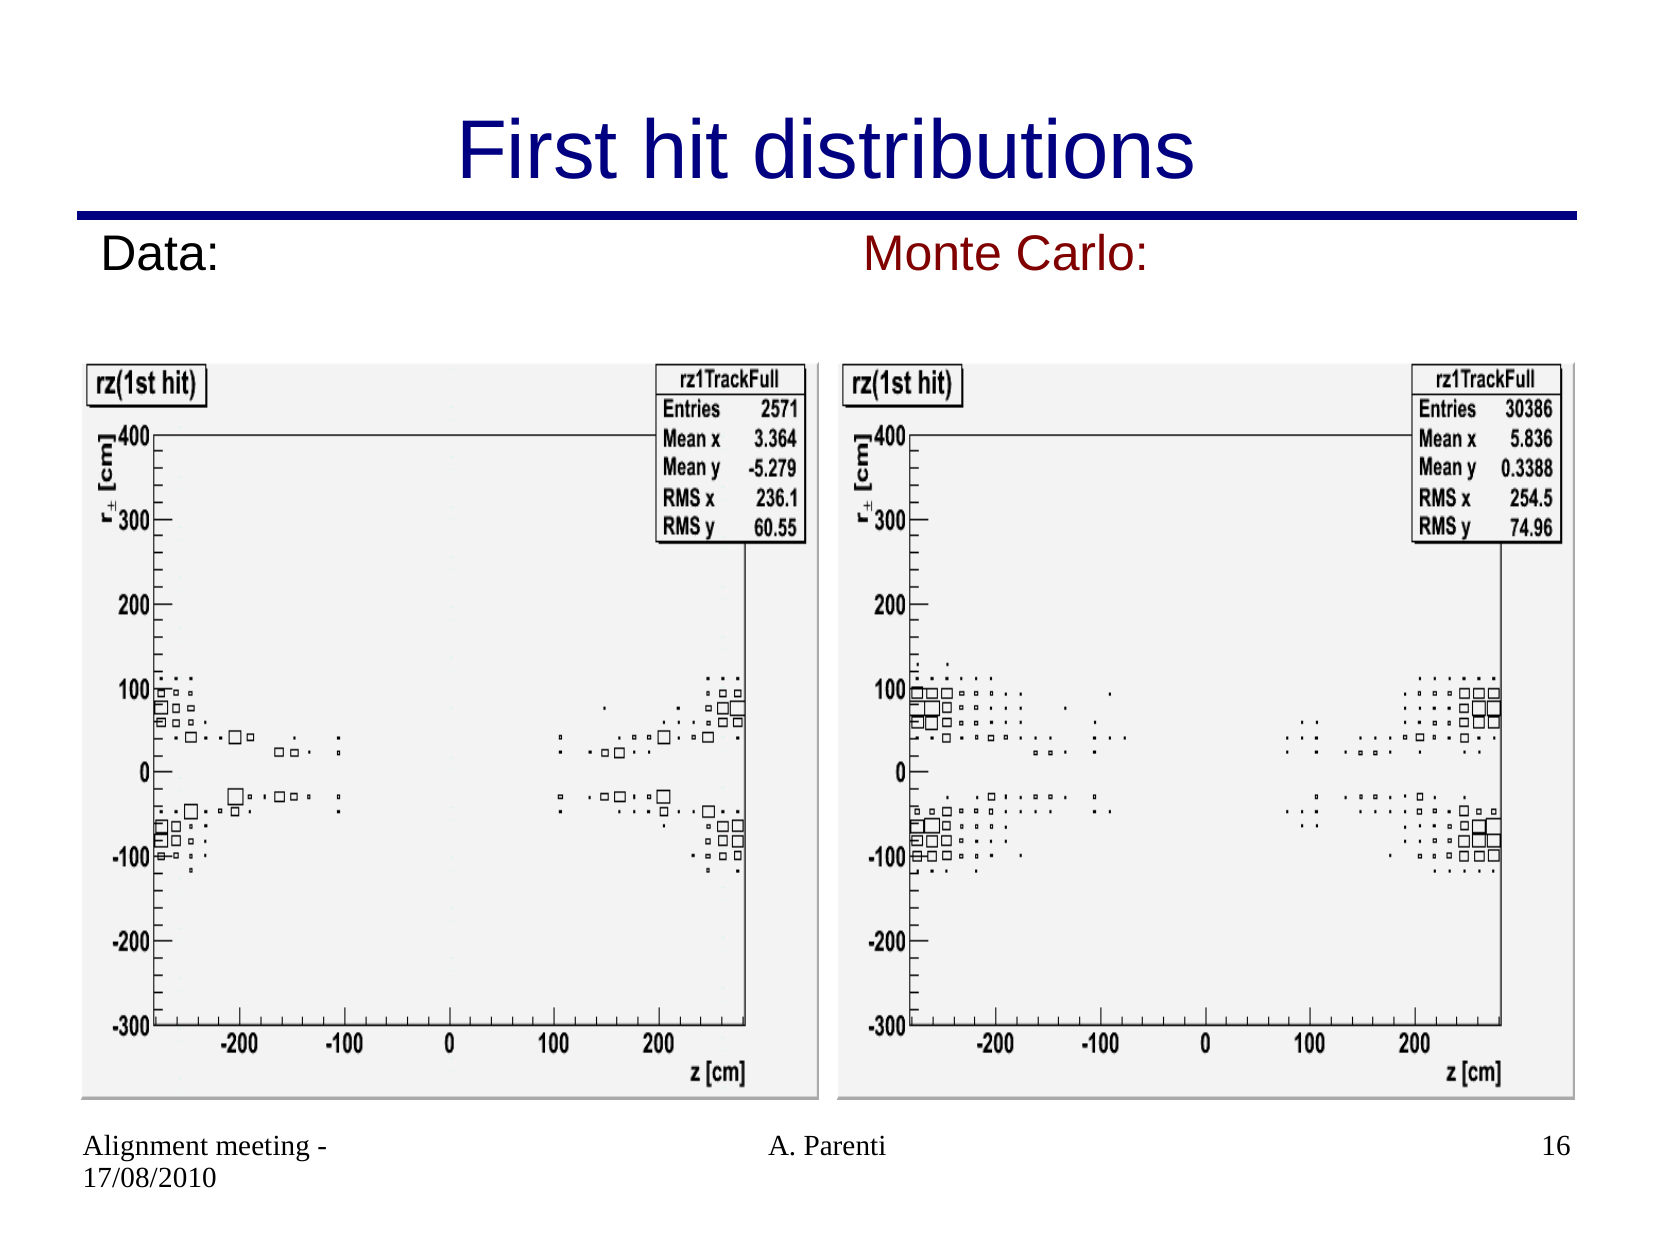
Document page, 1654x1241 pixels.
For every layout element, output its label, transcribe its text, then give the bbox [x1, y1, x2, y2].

list Data: [82, 1100, 809, 1109]
list Data: [82, 225, 809, 361]
picture [80, 361, 819, 1100]
list Monte Carlo: [845, 225, 1572, 1094]
title First hit distributions [82, 75, 1571, 226]
picture [836, 361, 1575, 1100]
